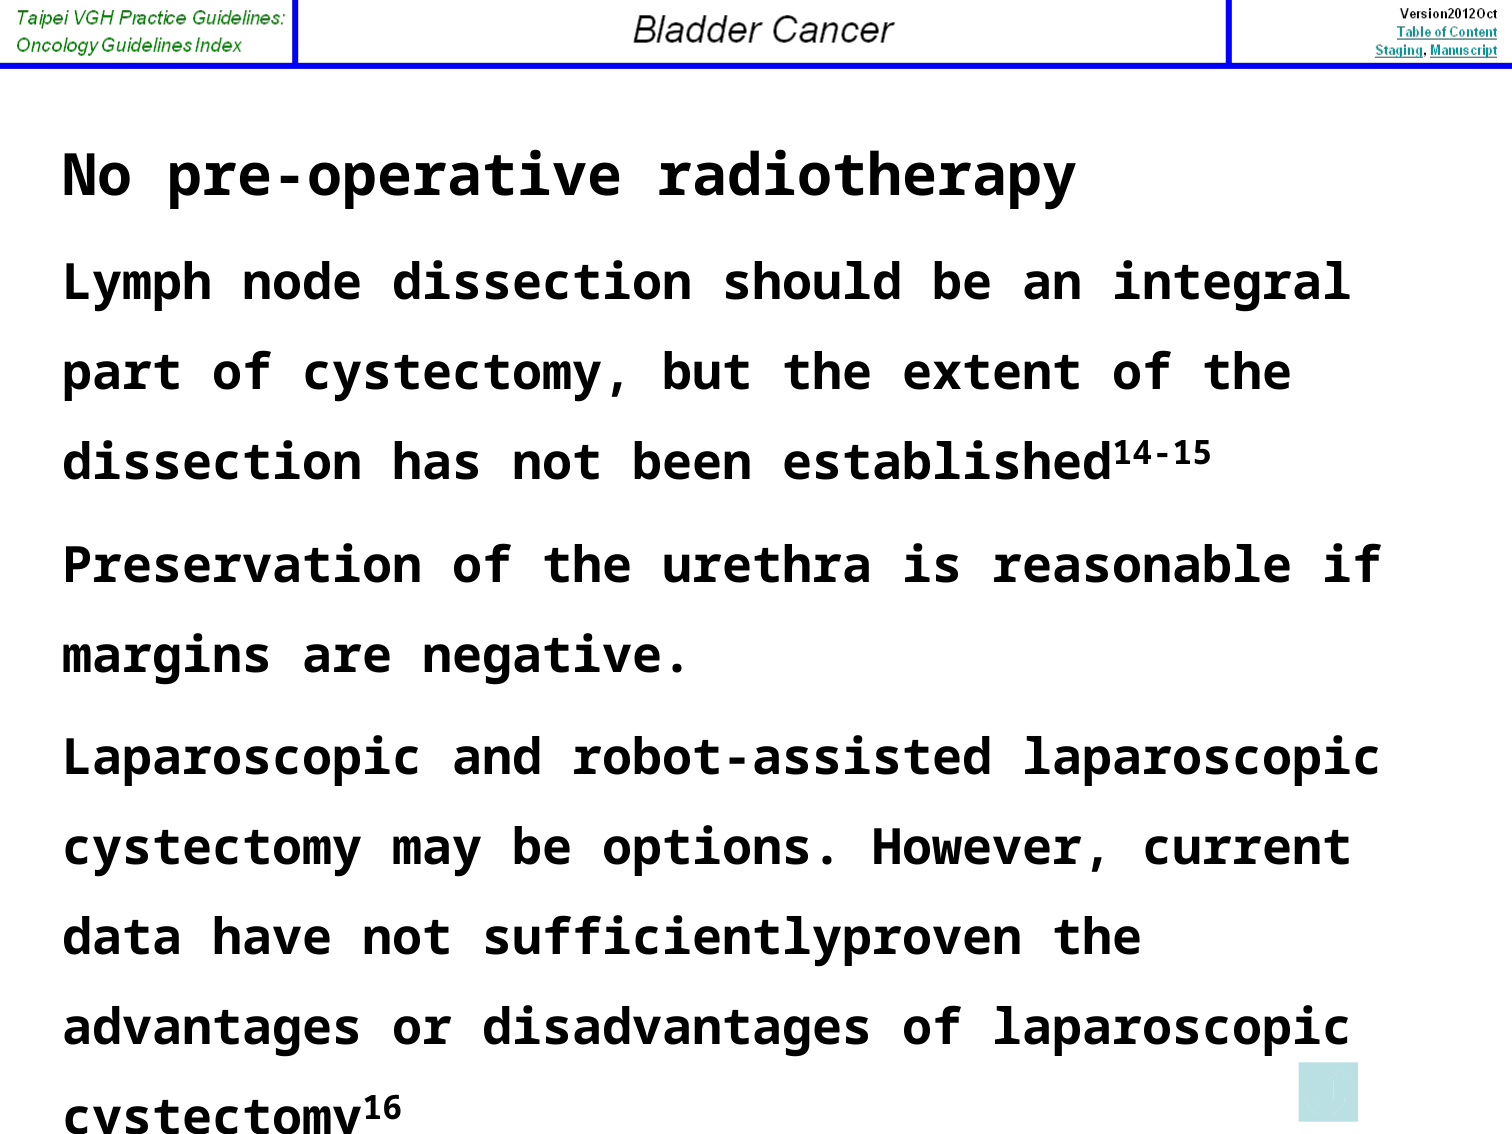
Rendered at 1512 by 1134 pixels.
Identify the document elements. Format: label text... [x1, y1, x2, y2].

subtitle No pre-operative radiotherapy Lymph node dissection should be an integral part of cystectomy, but the extent of the dissection has not been established14-15 Preservation of the urethra is reasonable if margins are negative. Laparoscopic and robot-assisted laparoscopic cystectomy may be options. However, current data have not sufficientlyproven the advantages or disadvantages of laparoscopic cystectomy16 [47, 94, 1477, 1099]
